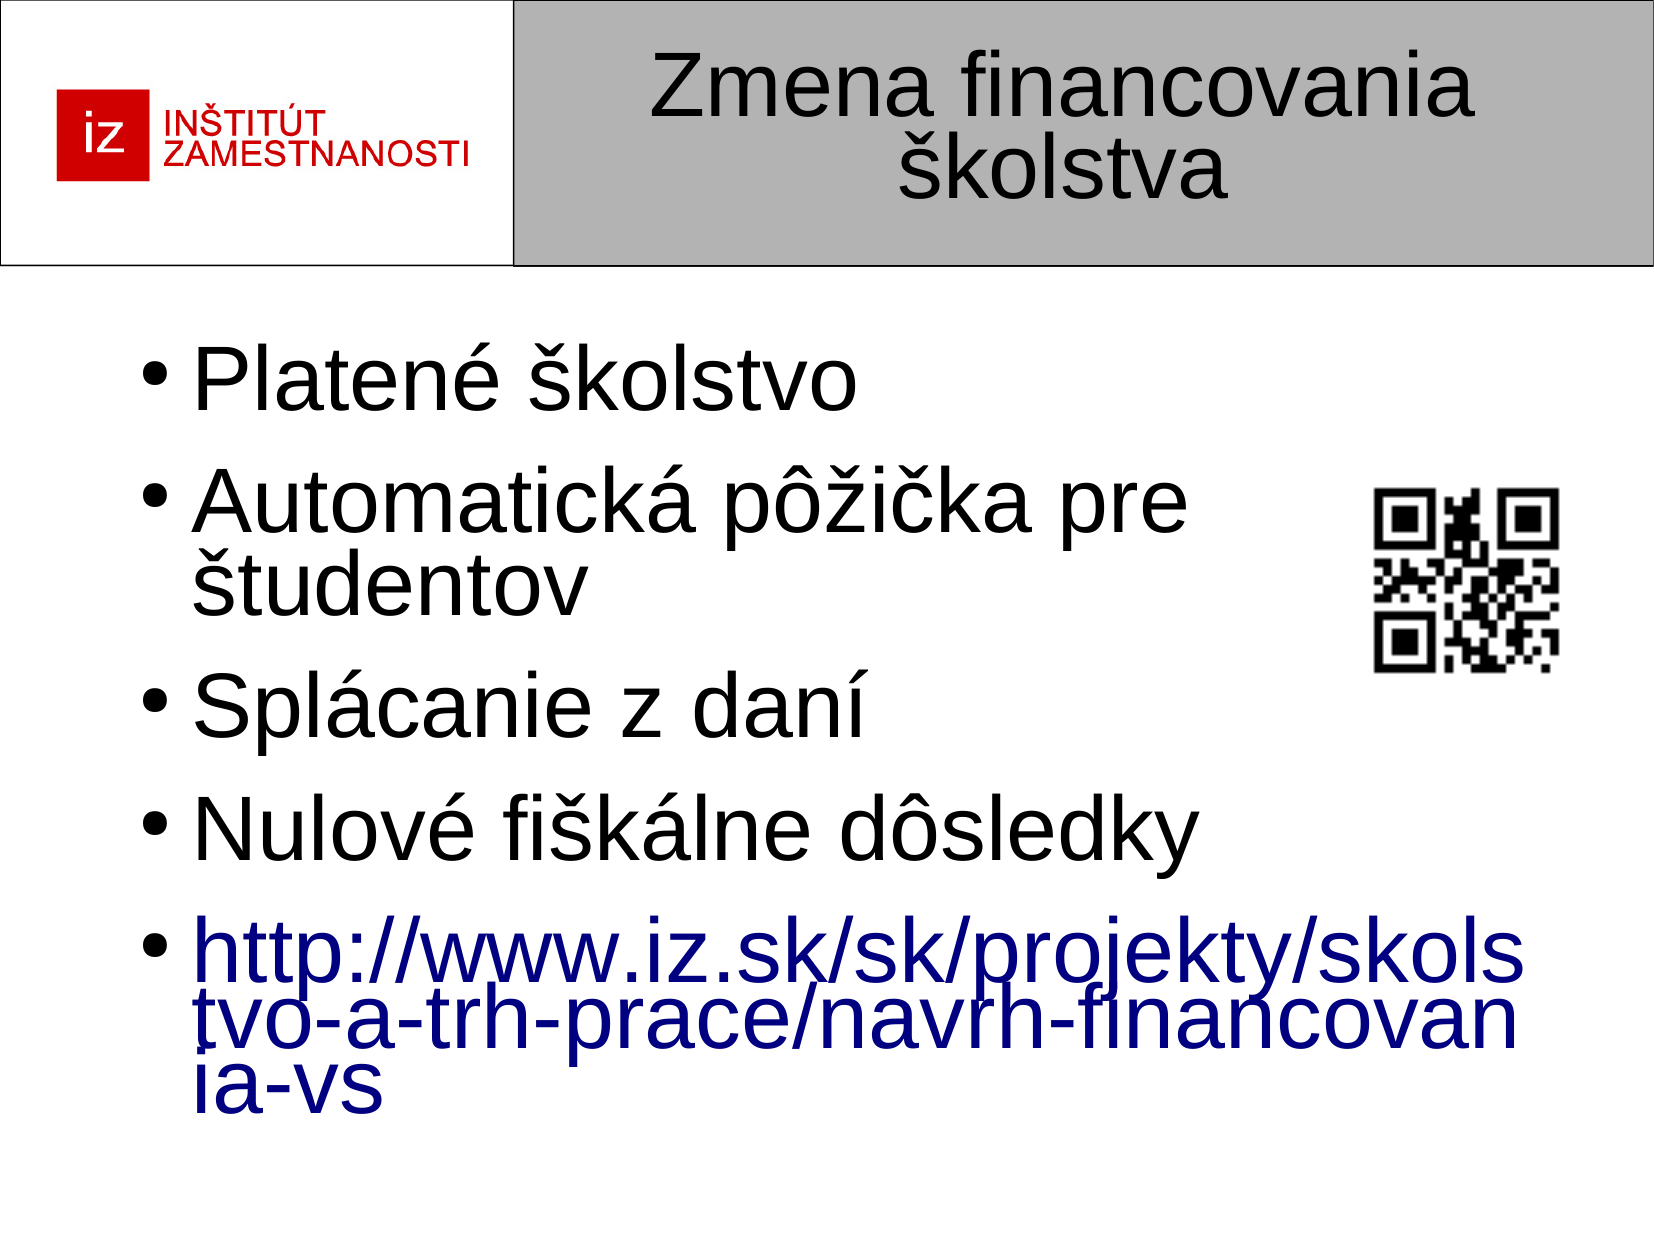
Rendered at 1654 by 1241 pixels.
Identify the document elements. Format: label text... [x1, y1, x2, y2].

picture [5, 8, 513, 257]
text_box [0, 0, 1654, 266]
picture [1340, 454, 1595, 709]
title Zmena financovania školstva [561, 29, 1565, 237]
list Platené školstvo Automatická pôžička pre študentov Splácanie z daní Nulové fiškálne dôsledky http://www.iz.sk/sk/projekty/skolstvo-a-trh-prace/navrh-financovania-vs [121, 344, 1534, 1127]
